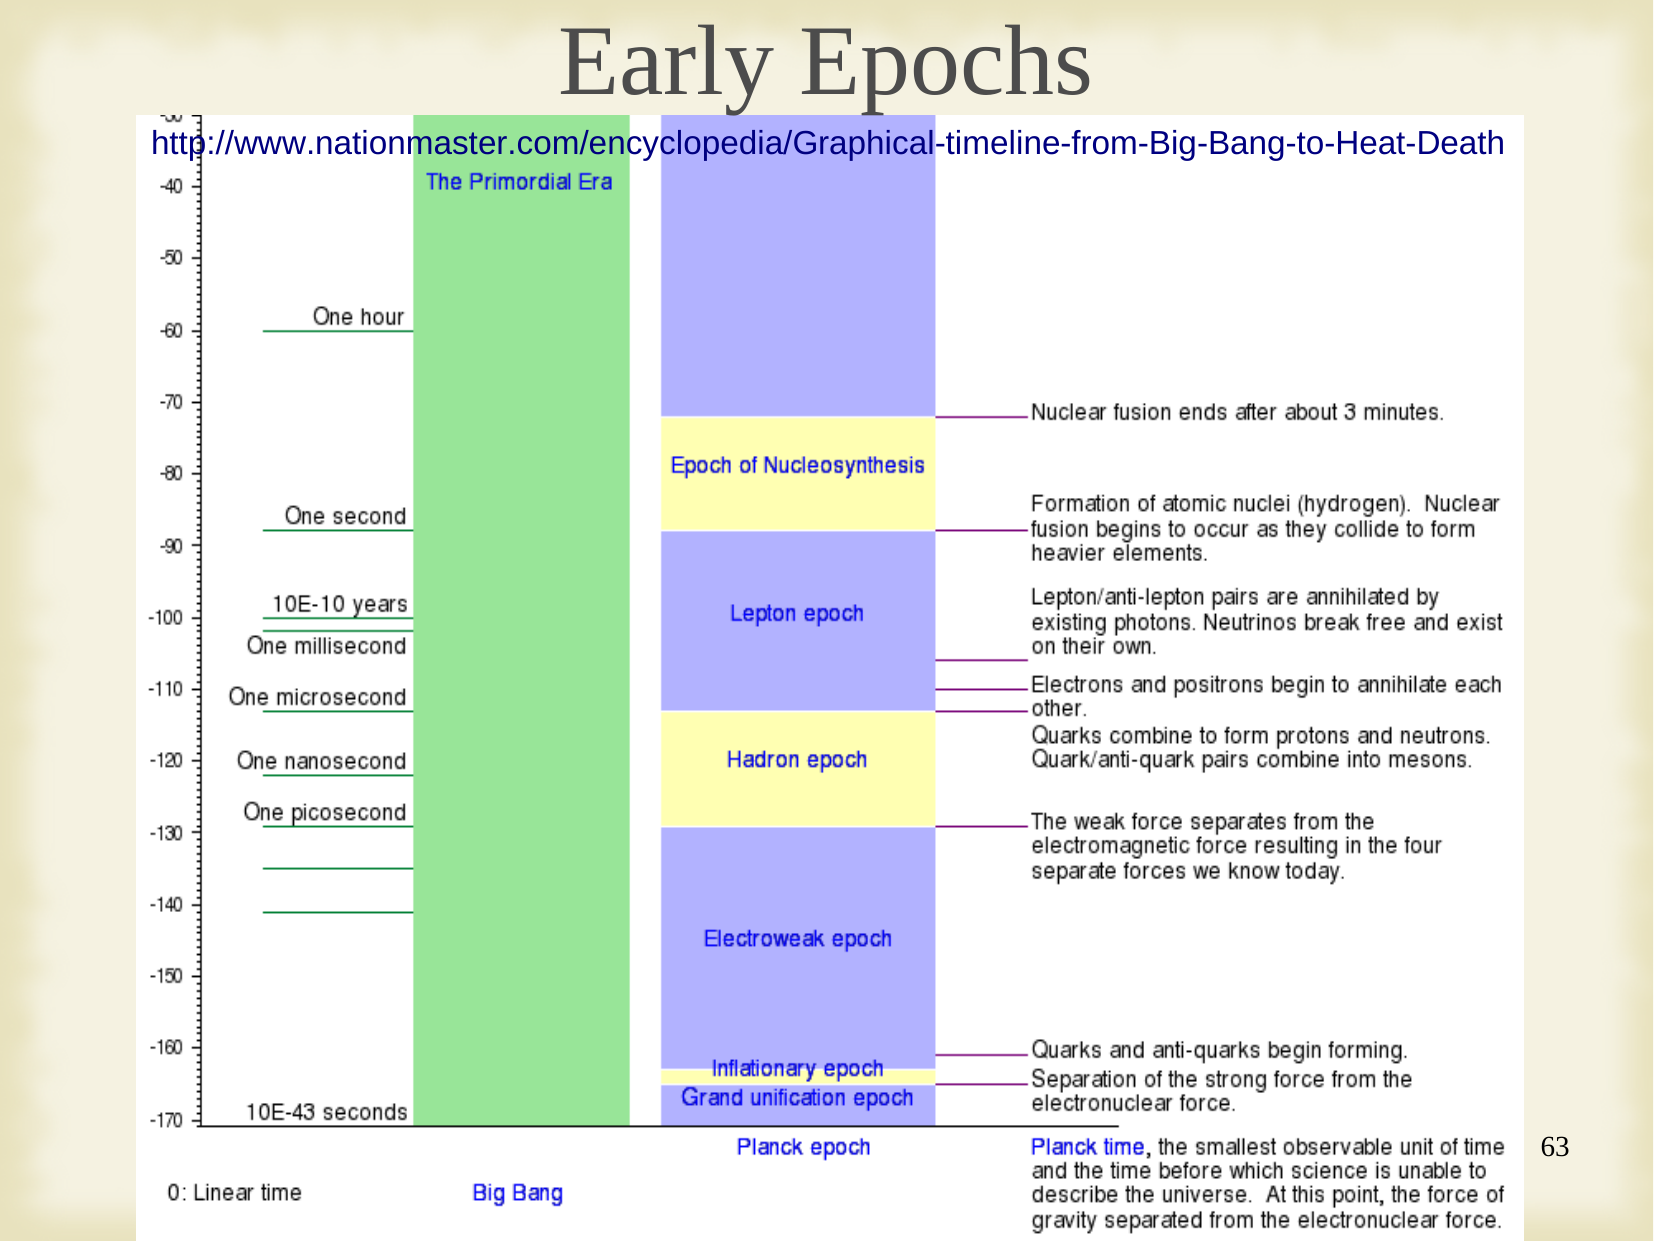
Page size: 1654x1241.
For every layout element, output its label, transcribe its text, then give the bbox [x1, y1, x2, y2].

title Early Epochs [82, 0, 1571, 157]
text_box http://www.nationmaster.com/encyclopedia/Graphical-timeline-from-Big-Bang-to-Heat-Death [136, 116, 1537, 174]
picture [0, 0, 1654, 1241]
